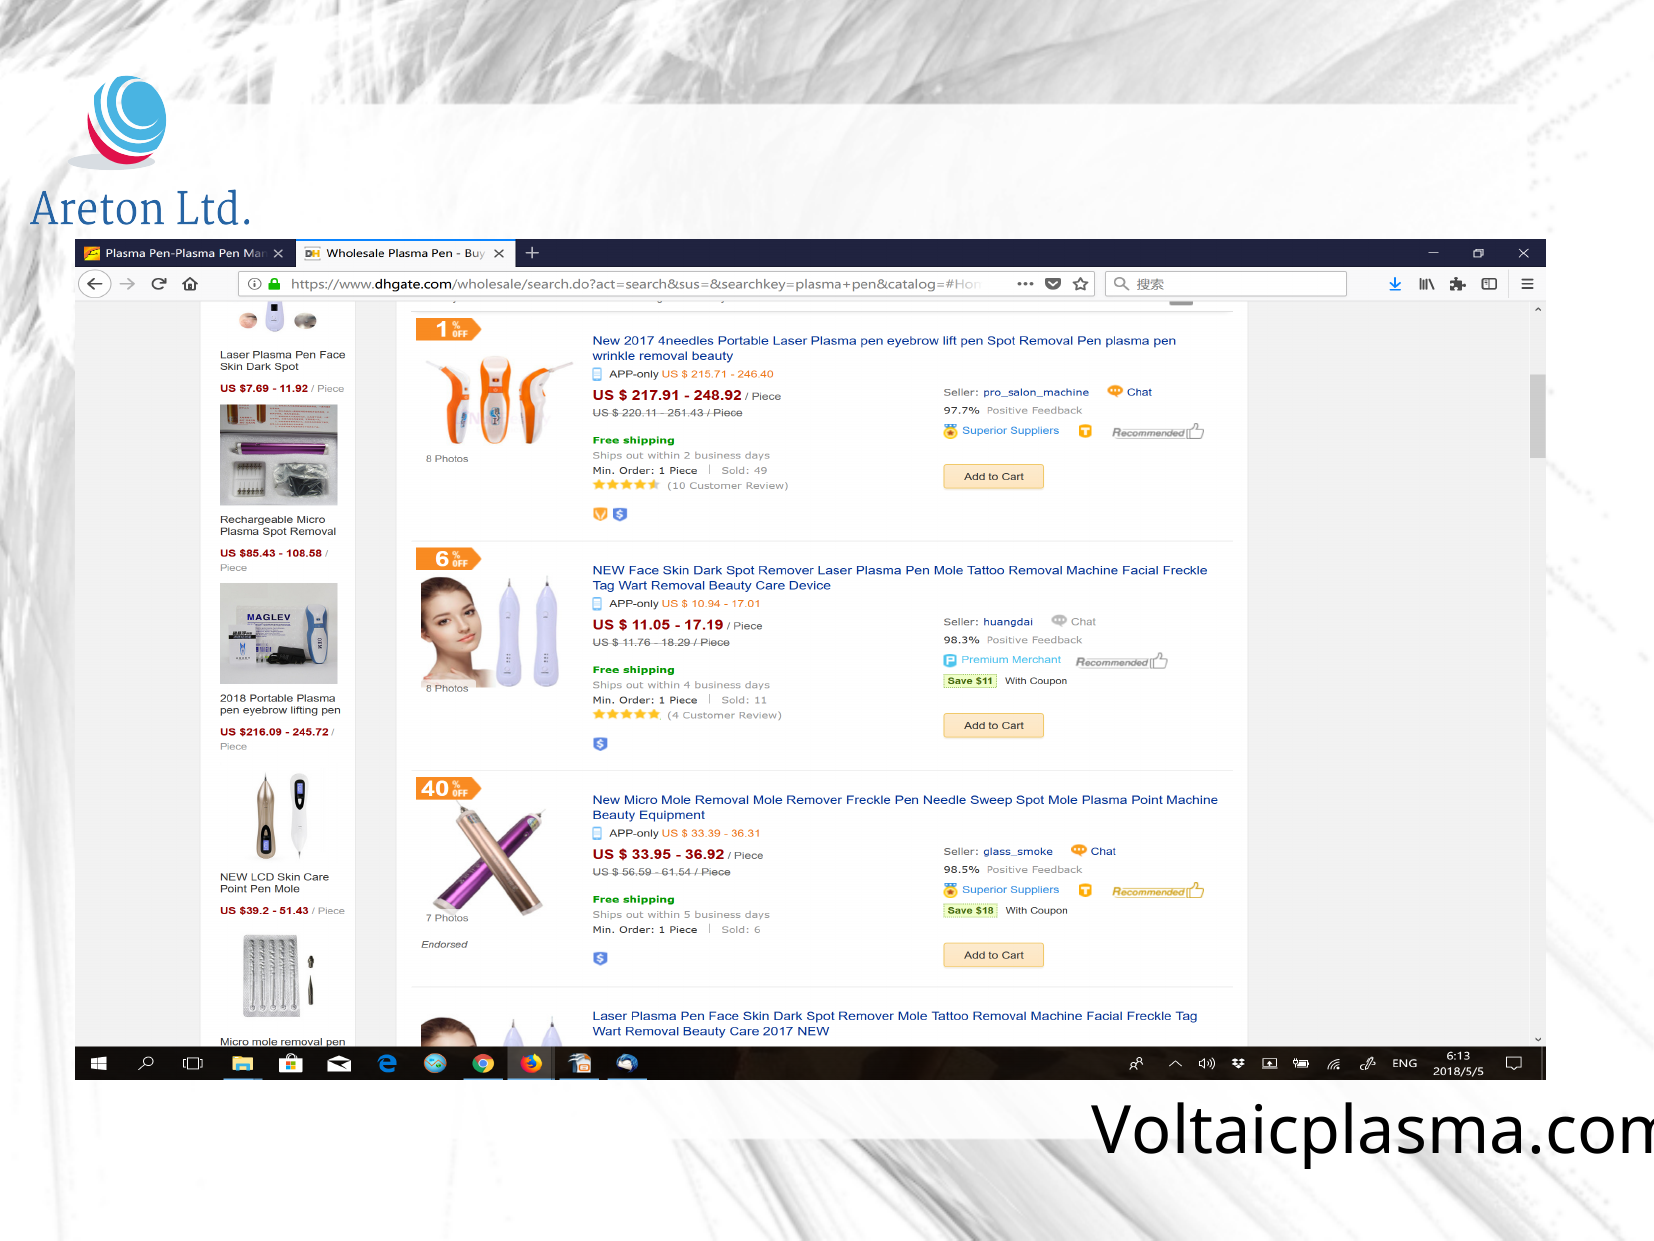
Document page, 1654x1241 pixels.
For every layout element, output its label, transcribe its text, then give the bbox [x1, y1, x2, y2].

picture [0, 0, 1654, 1241]
text_box Voltaicplasma.com [660, 814, 1654, 1241]
